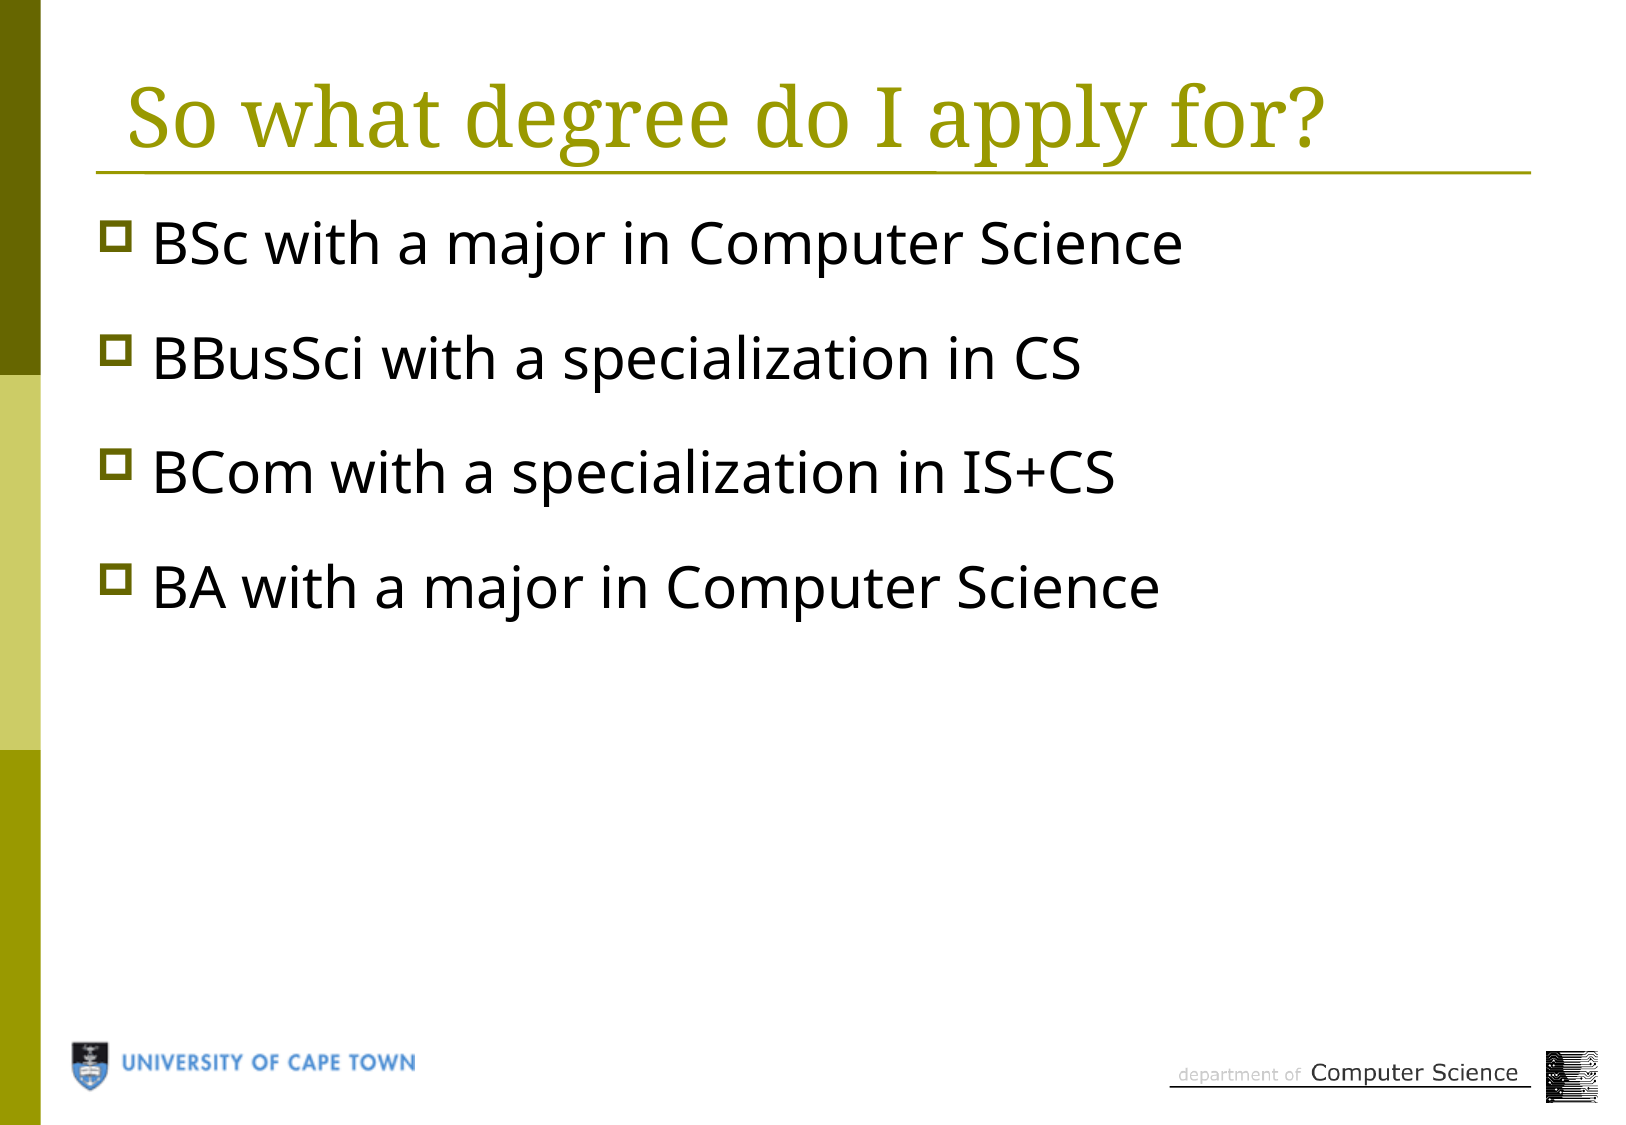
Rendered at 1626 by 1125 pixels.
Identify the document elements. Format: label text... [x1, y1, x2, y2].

title So what degree do I apply for? [81, 0, 1543, 172]
picture [61, 1024, 415, 1103]
picture [1546, 1051, 1598, 1103]
picture [1169, 1043, 1532, 1091]
list BSc with a major in Computer Science BBusSci with a specialization in CS BCom with a specialization in IS+CS BA with a major in Computer Science [81, 196, 1543, 939]
